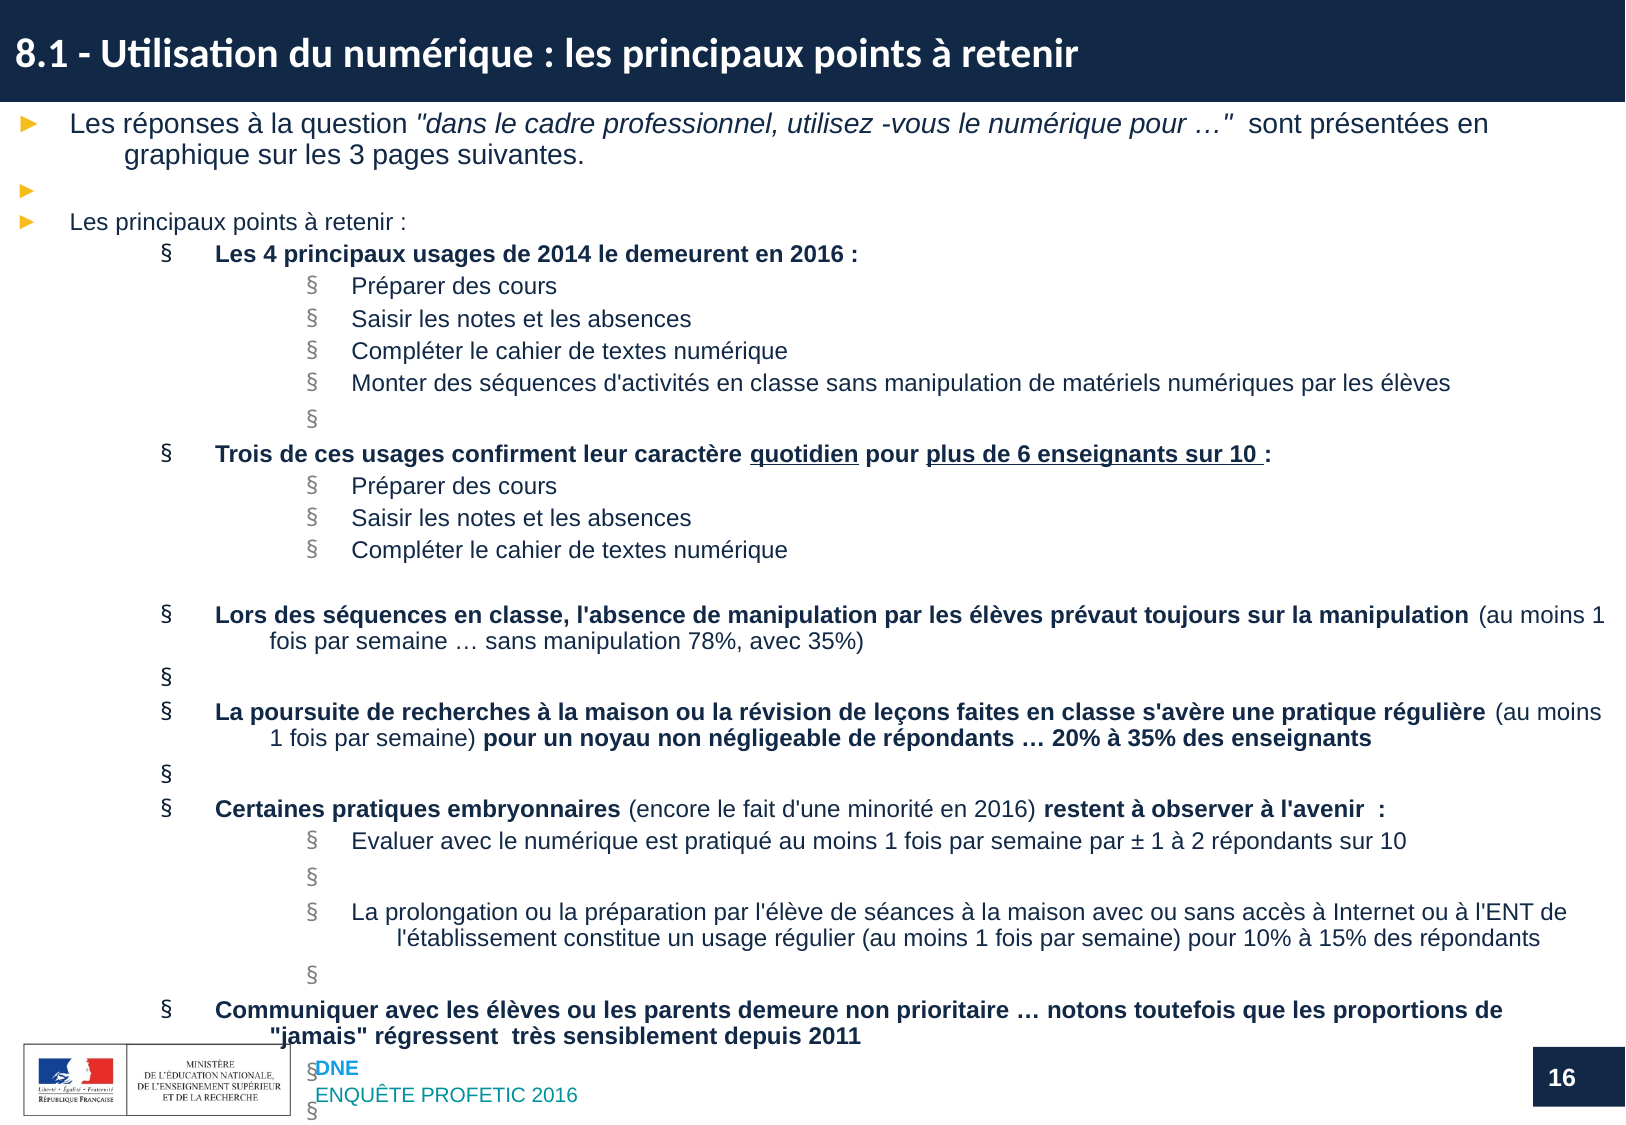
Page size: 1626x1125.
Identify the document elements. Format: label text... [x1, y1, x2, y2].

title 8.1 - Utilisation du numérique : les principaux points à retenir [0, 0, 1625, 102]
list Les réponses à la question "dans le cadre professionnel, utilisez -vous le numérique pour …" sont présentées en graphique sur les 3 pages suivantes. Les principaux points à retenir : Les 4 principaux usages de 2014 le demeurent en 2016 : Préparer des cours Saisir les notes et les absences Compléter le cahier de textes numérique Monter des séquences d'activités en classe sans manipulation de matériels numériques par les élèves Trois de ces usages confirment leur caractère quotidien pour plus de 6 enseignants sur 10 : Préparer des cours Saisir les notes et les absences Compléter le cahier de textes numérique Lors des séquences en classe, l'absence de manipulation par les élèves prévaut toujours sur la manipulation (au moins 1 fois par semaine … sans manipulation 78%, avec 35%) La poursuite de recherches à la maison ou la révision de leçons faites en classe s'avère une pratique régulière (au moins 1 fois par semaine) pour un noyau non négligeable de répondants … 20% à 35% des enseignants Certaines pratiques embryonnaires (encore le fait d'une minorité en 2016) restent à observer à l'avenir : Evaluer avec le numérique est pratiqué au moins 1 fois par semaine par ± 1 à 2 répondants sur 10 La prolongation ou la préparation par l'élève de séances à la maison avec ou sans accès à Internet ou à l'ENT de l'établissement constitue un usage régulier (au moins 1 fois par semaine) pour 10% à 15% des répondants Communiquer avec les élèves ou les parents demeure non prioritaire … notons toutefois que les proportions de "jamais" régressent très sensiblement depuis 2011 [0, 102, 1625, 1059]
text_box 16 [1533, 1046, 1625, 1107]
